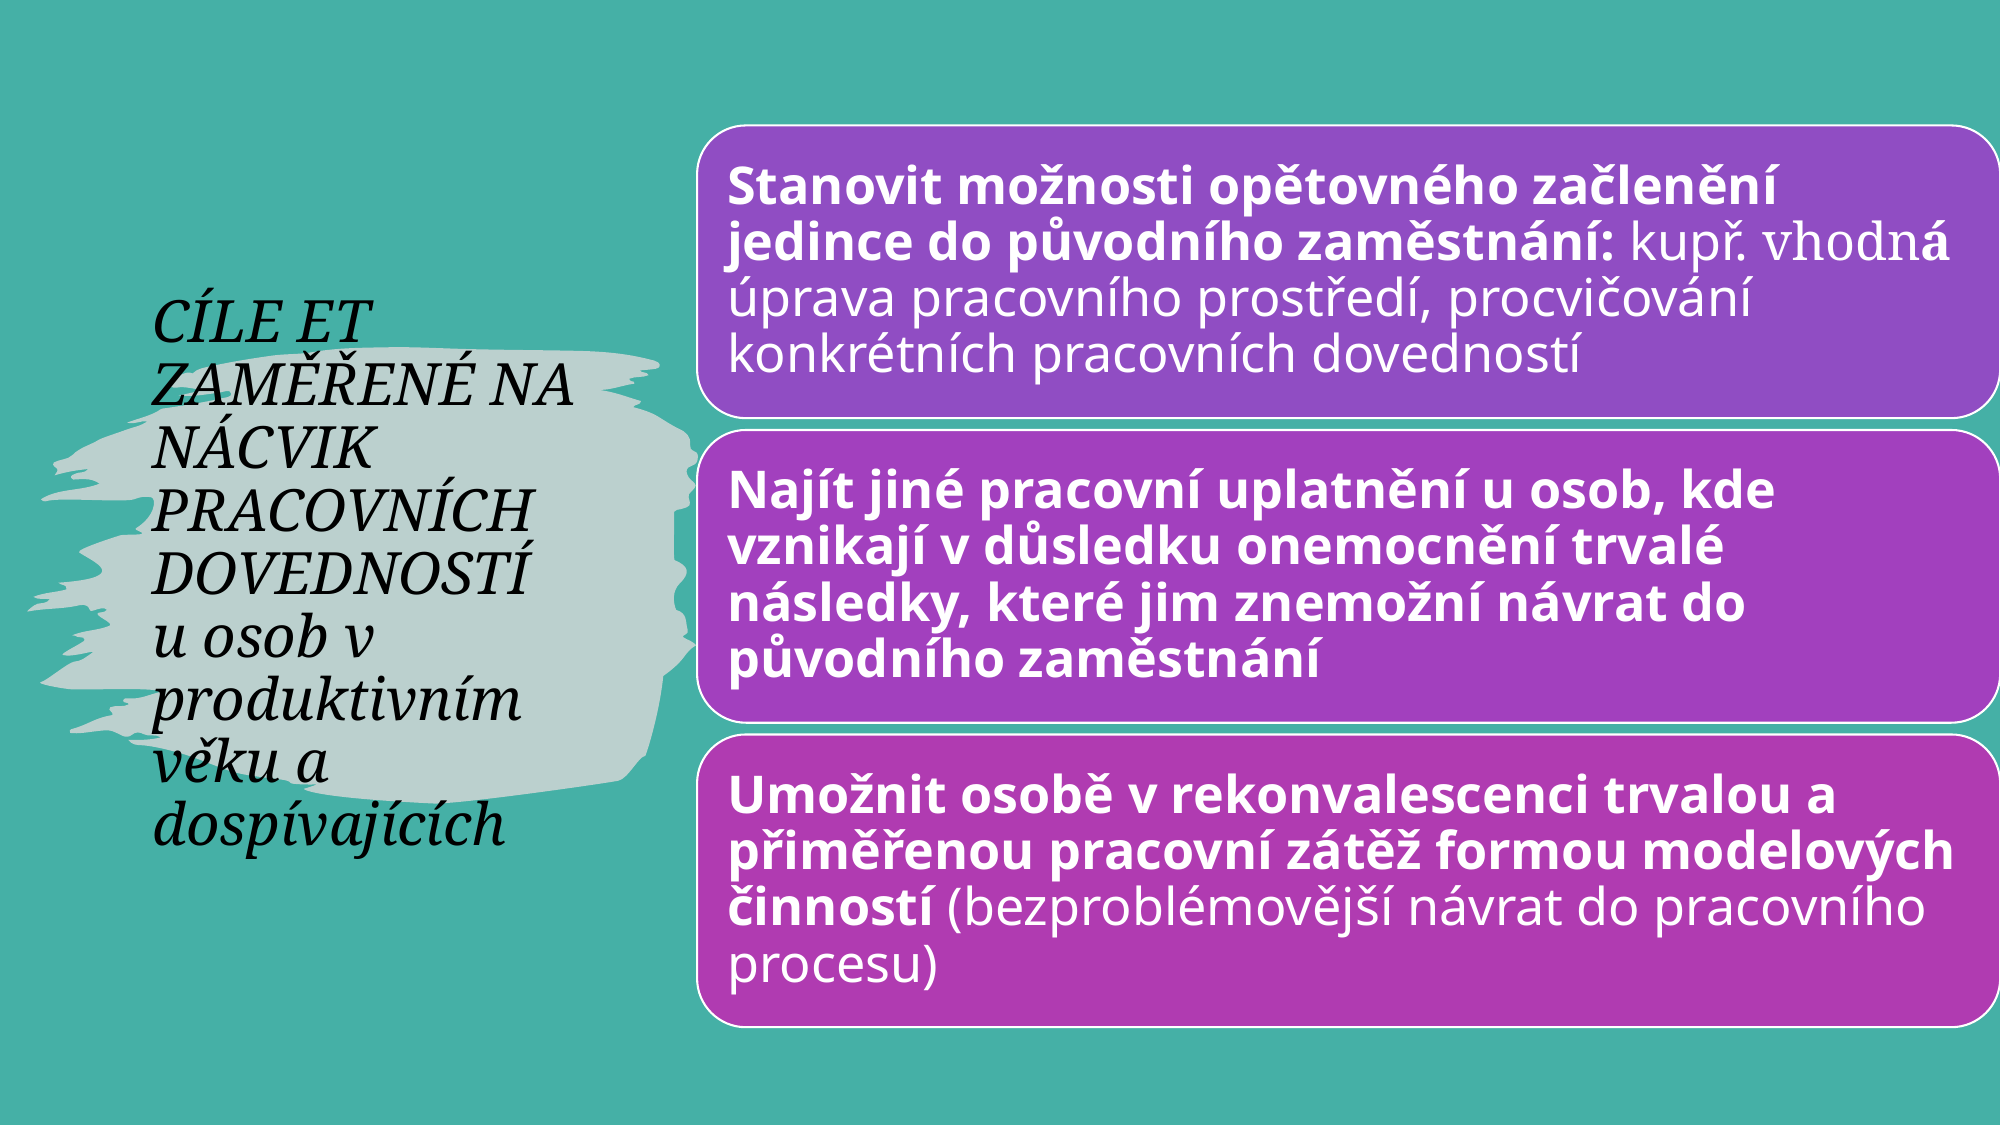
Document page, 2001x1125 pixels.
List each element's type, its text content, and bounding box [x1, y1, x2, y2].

title CÍLE ET ZAMĚŘENÉ NA NÁCVIK PRACOVNÍCH DOVEDNOSTÍ u osob v produktivním věku a dospívajících [137, 245, 666, 906]
text_box Stanovit možnosti opětovného začlenění jedince do původního zaměstnání: kupř. vhodná úprava pracovního prostředí, procvičování konkrétních pracovních dovedností [697, 125, 2000, 419]
text_box Umožnit osobě v rekonvalescenci trvalou a přiměřenou pracovní zátěž formou modelových činností (bezproblémovější návrat do pracovního procesu) [697, 734, 2000, 1028]
text_box Najít jiné pracovní uplatnění u osob, kde vznikají v důsledku onemocnění trvalé následky, které jim znemožní návrat do původního zaměstnání [697, 429, 2000, 723]
text_box [0, 0, 2000, 1125]
